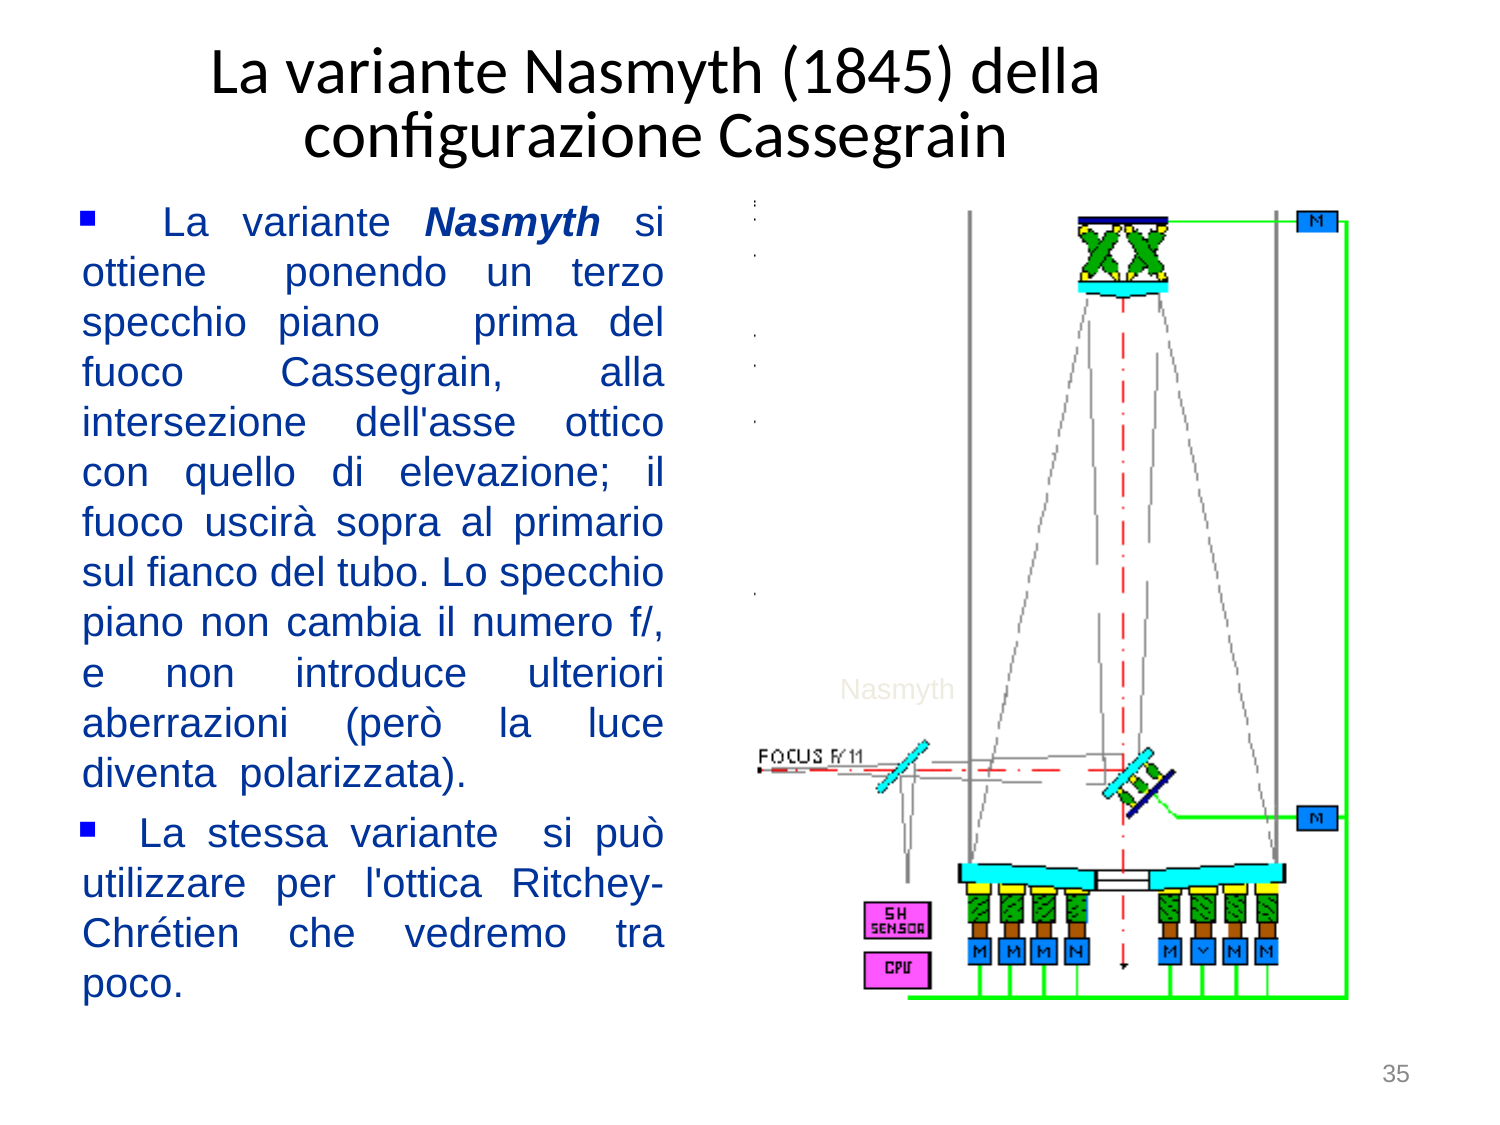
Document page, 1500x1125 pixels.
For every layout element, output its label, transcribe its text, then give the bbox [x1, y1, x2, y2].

picture [754, 199, 1355, 1000]
title La variante Nasmyth (1845) della configurazione Cassegrain [74, 26, 1238, 186]
text_box La variante Nasmyth si ottiene ponendo un terzo specchio piano prima del fuoco Cassegrain, alla intersezione dell'asse ottico con quello di elevazione; il fuoco uscirà sopra al primario sul fianco del tubo. Lo specchio piano non cambia il numero f/, e non introduce ulteriori aberrazioni (però la luce diventa polarizzata). La stessa variante si può utilizzare per l'ottica Ritchey-Chrétien che vedremo tra poco. [67, 187, 680, 1014]
text_box <number> [1074, 1042, 1426, 1103]
text_box Nasmyth [825, 662, 981, 713]
